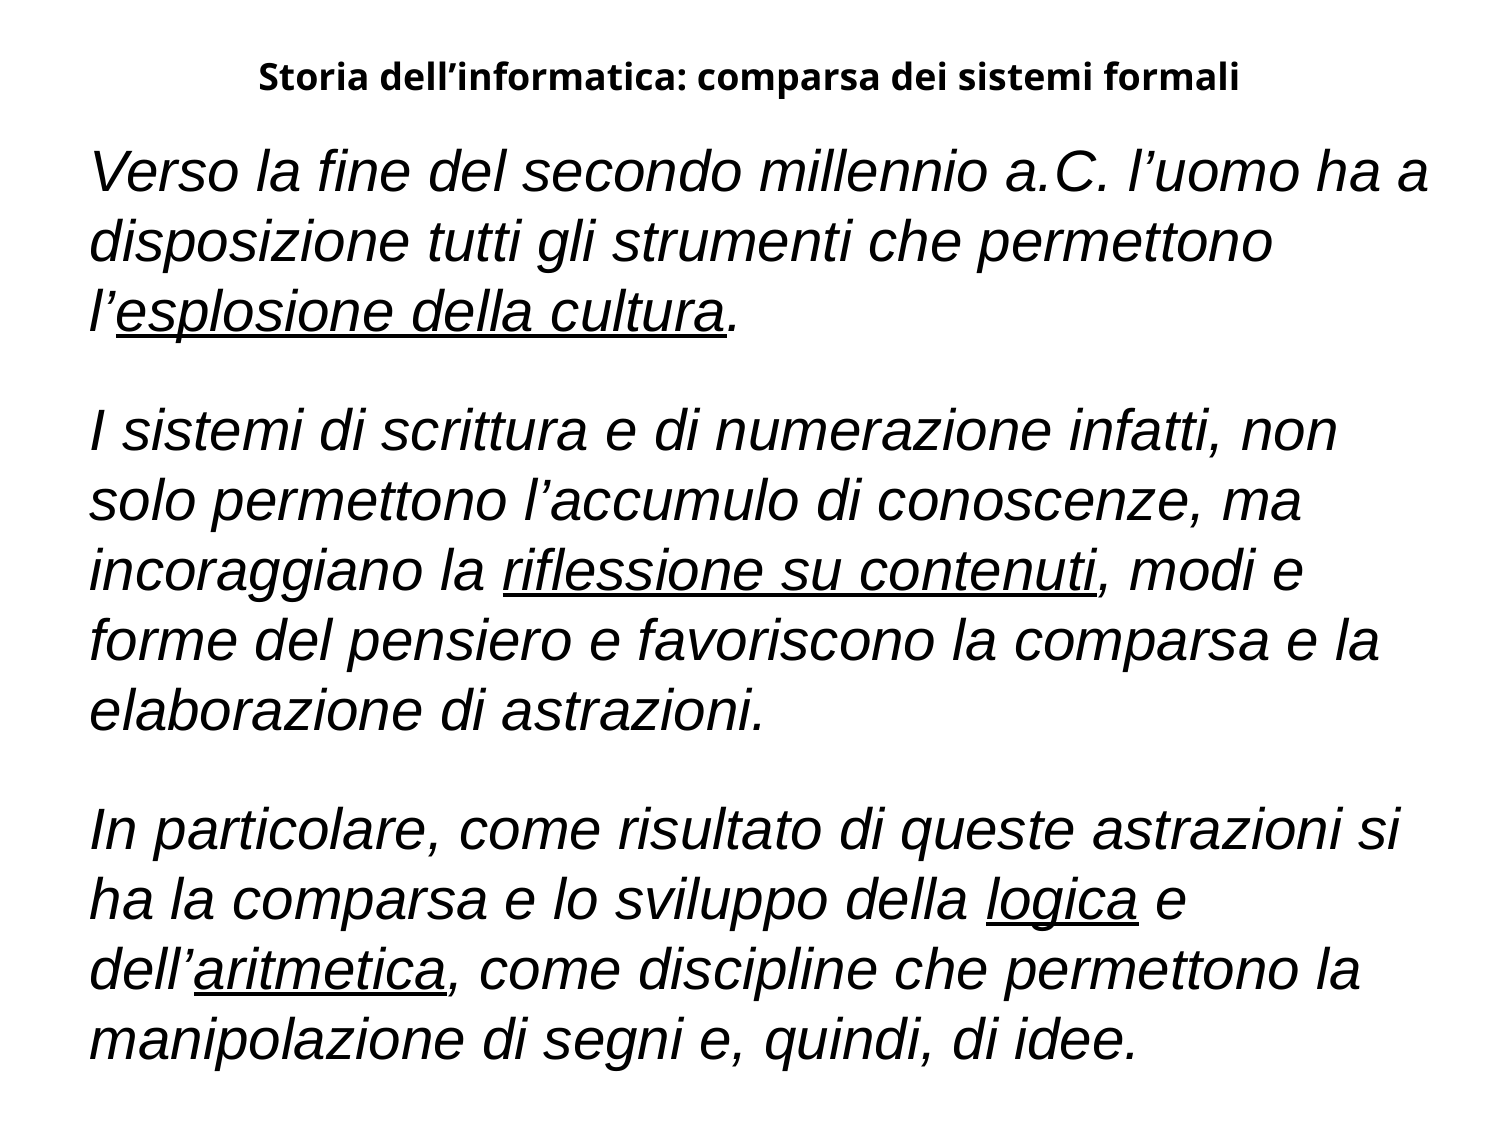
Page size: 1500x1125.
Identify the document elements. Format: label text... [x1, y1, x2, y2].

title Storia dell’informatica: comparsa dei sistemi formali [75, 45, 1425, 125]
list Verso la fine del secondo millennio a.C. l’uomo ha a disposizione tutti gli strumenti che permettono l’esplosione della cultura. I sistemi di scrittura e di numerazione infatti, non solo permettono l’accumulo di conoscenze, ma incoraggiano la riflessione su contenuti, modi e forme del pensiero e favoriscono la comparsa e la elaborazione di astrazioni. In particolare, come risultato di queste astrazioni si ha la comparsa e lo sviluppo della logica e dell’aritmetica, come discipline che permettono la manipolazione di segni e, quindi, di idee. [75, 125, 1459, 1094]
